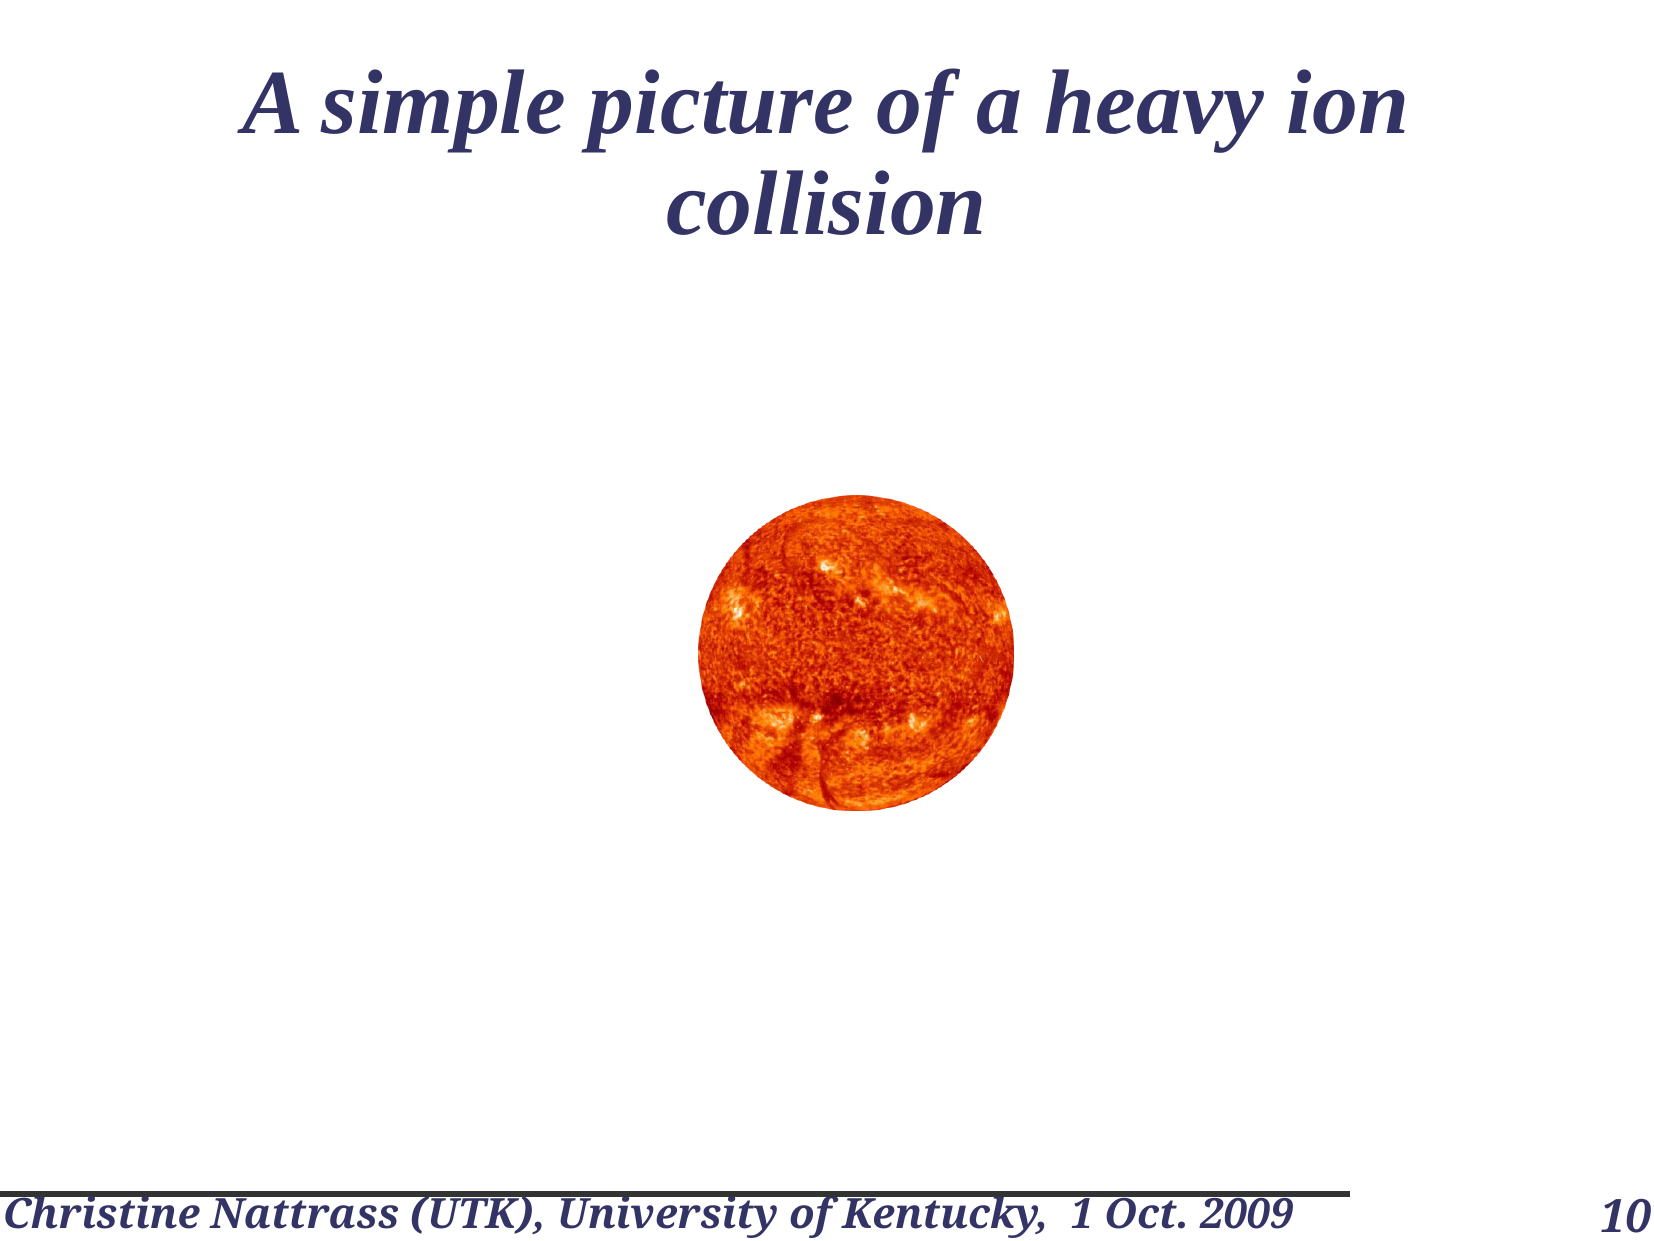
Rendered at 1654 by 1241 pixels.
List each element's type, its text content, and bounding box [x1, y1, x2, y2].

title A simple picture of a heavy ion collision [82, 49, 1571, 257]
picture [698, 495, 1014, 811]
